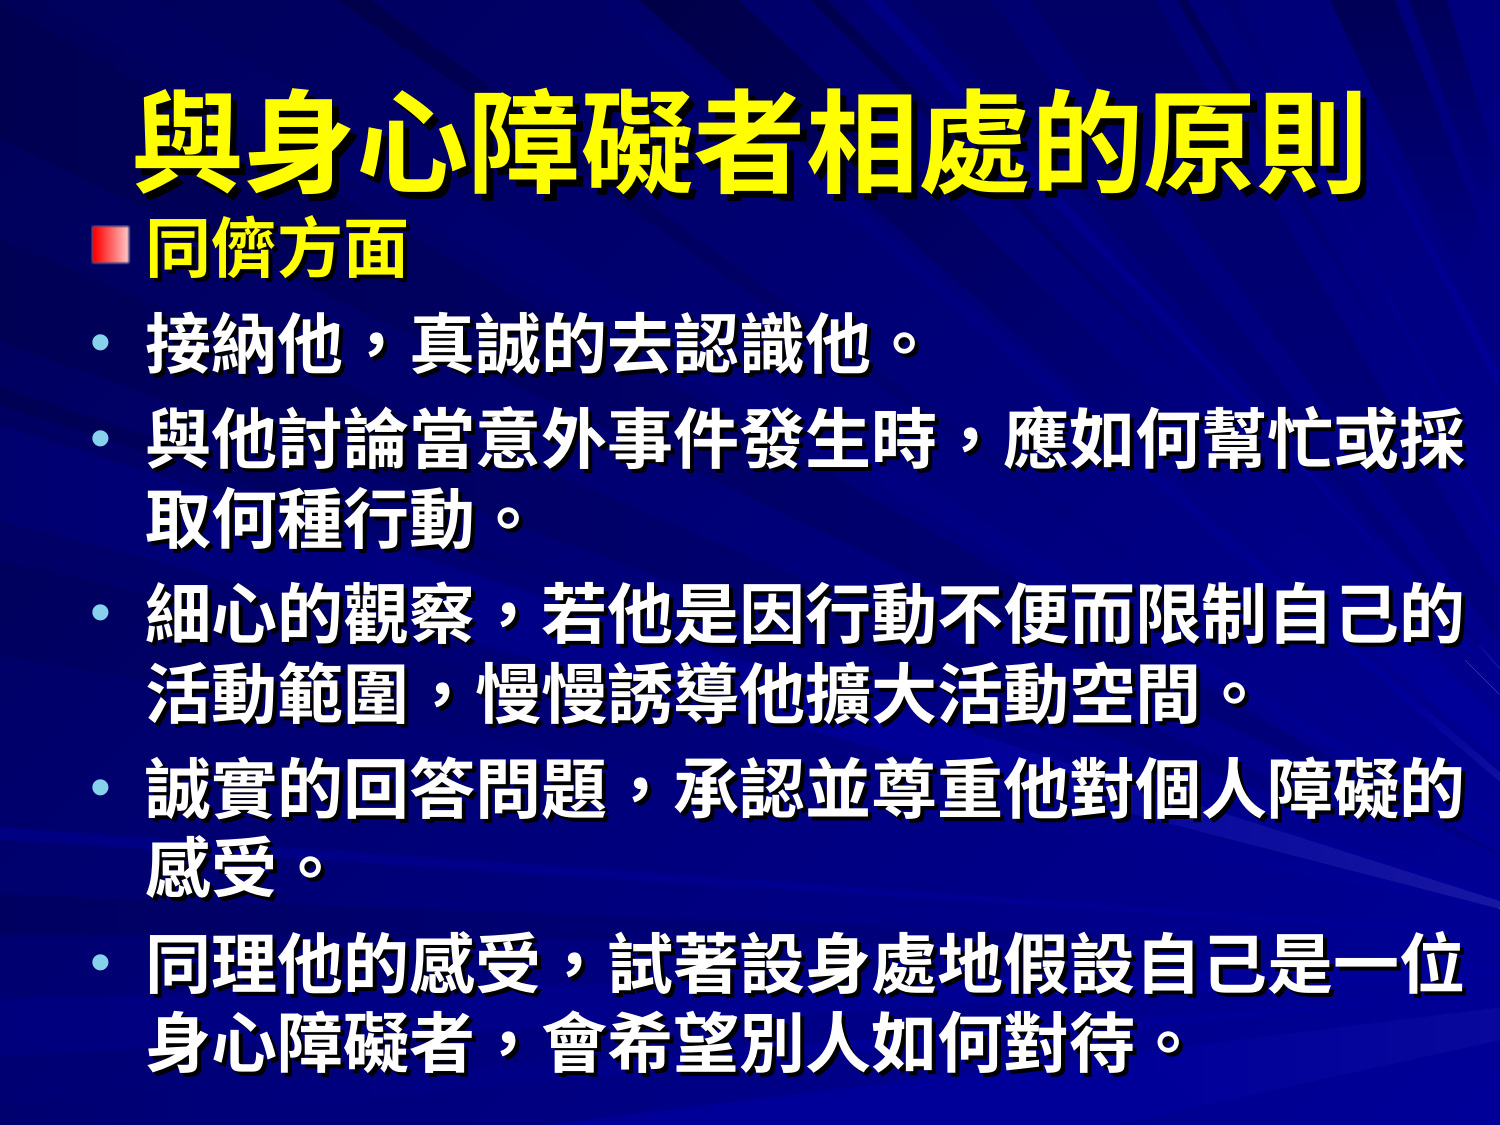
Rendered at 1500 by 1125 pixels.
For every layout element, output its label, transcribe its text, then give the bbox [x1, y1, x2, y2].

title 與身心障礙者相處的原則 [75, 45, 1426, 199]
list 同儕方面 接納他，真誠的去認識他。 與他討論當意外事件發生時，應如何幫忙或採取何種行動。 細心的觀察，若他是因行動不便而限制自己的活動範圍，慢慢誘導他擴大活動空間。 誠實的回答問題，承認並尊重他對個人障礙的感受。 同理他的感受，試著設身處地假設自己是一位身心障礙者，會希望別人如何對待。 [75, 199, 1500, 1090]
